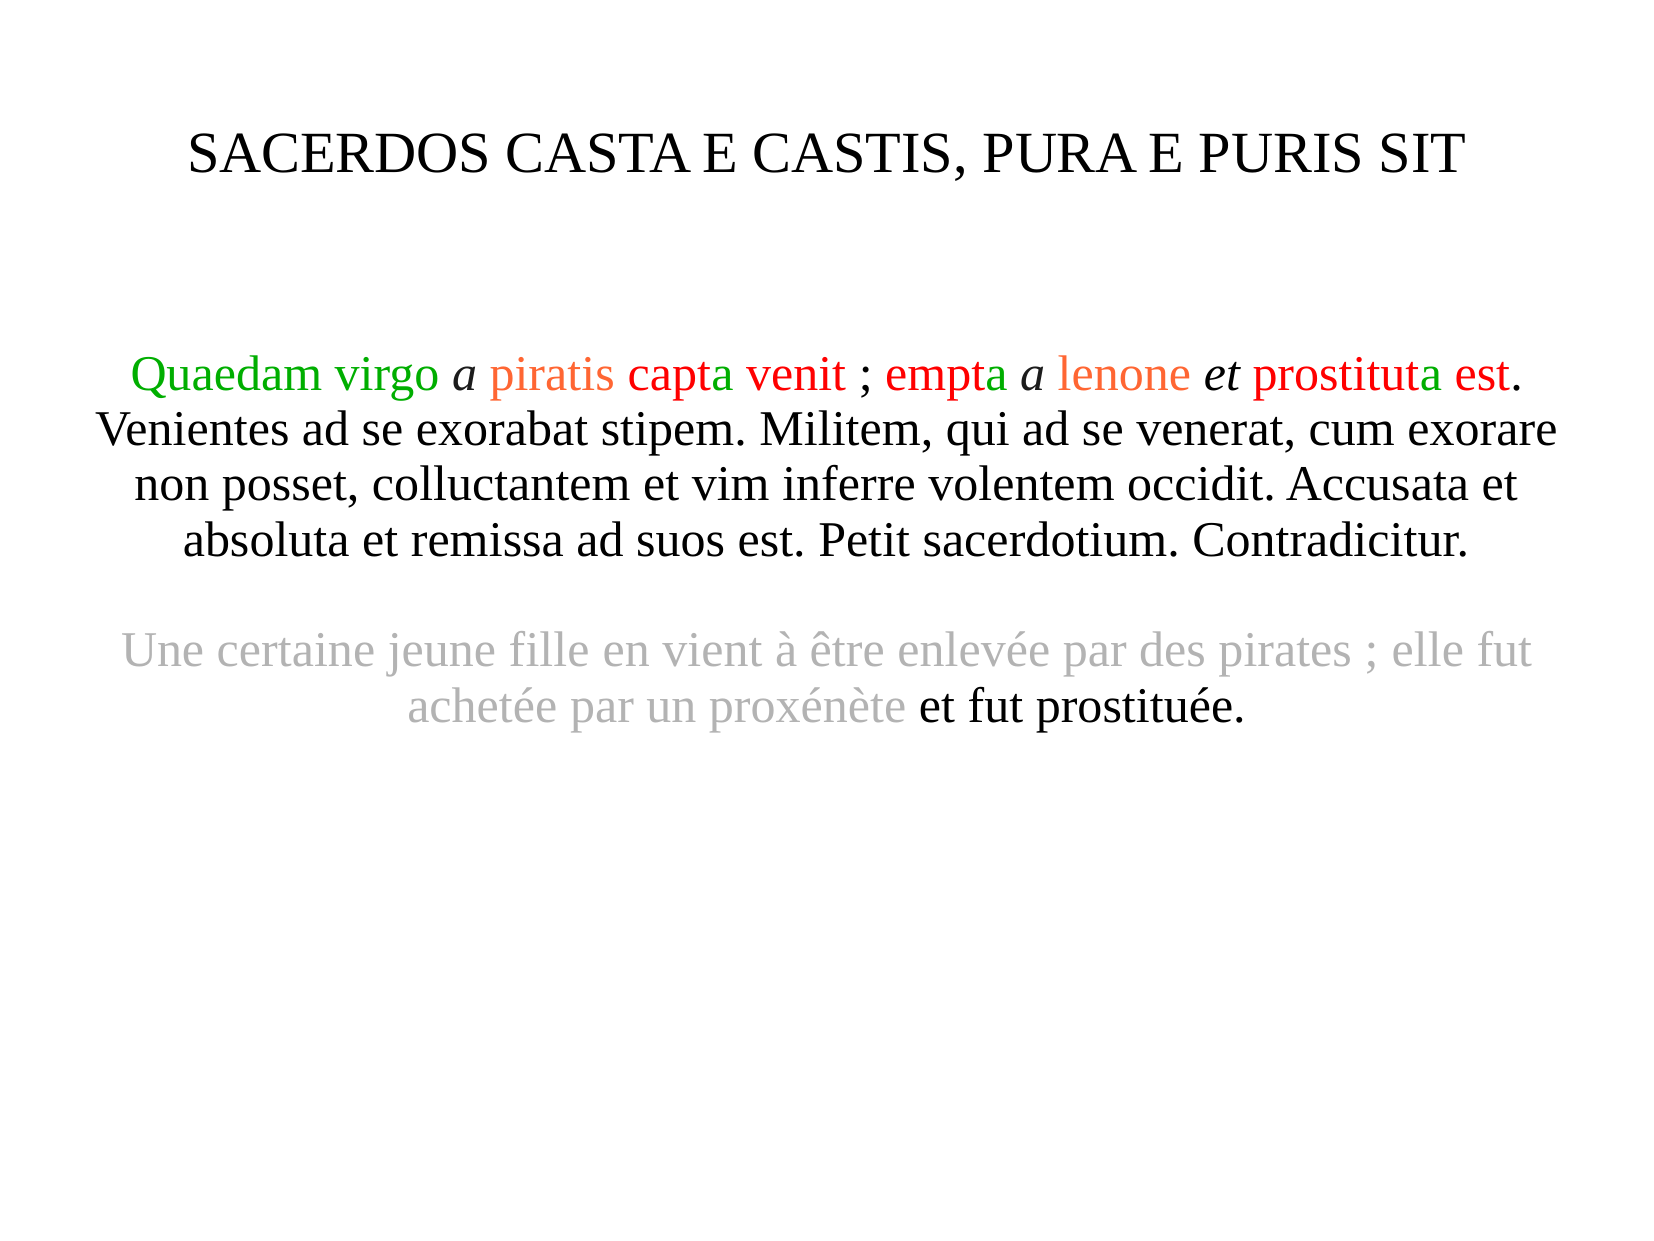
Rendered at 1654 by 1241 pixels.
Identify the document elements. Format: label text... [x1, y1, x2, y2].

subtitle Quaedam virgo a piratis capta venit ; empta a lenone et prostituta est. Venientes ad se exorabat stipem. Militem, qui ad se venerat, cum exorare non posset, colluctantem et vim inferre volentem occidit. Accusata et absoluta et remissa ad suos est. Petit sacerdotium. Contradicitur. Une certaine jeune fille en vient à être enlevée par des pirates ; elle fut achetée par un proxénète et fut prostituée. [82, 290, 1571, 1010]
title SACERDOS CASTA E CASTIS, PURA E PURIS SIT [82, 49, 1571, 257]
